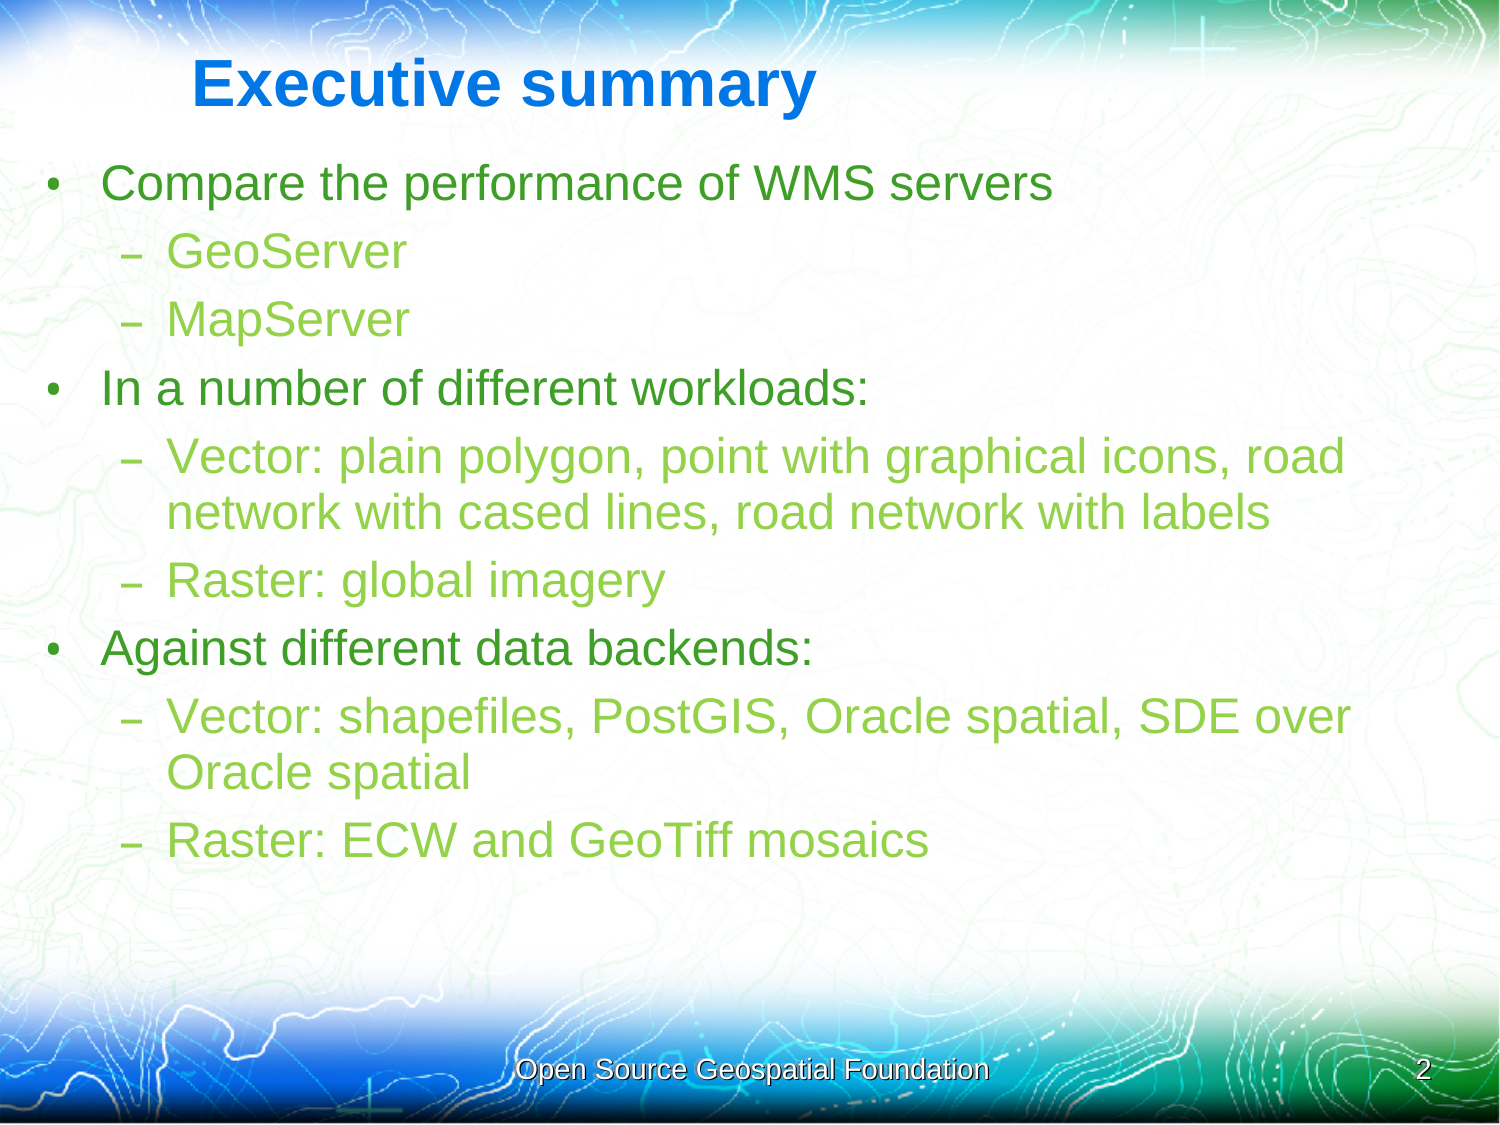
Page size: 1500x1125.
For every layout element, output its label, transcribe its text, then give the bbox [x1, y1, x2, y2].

list Compare the performance of WMS servers GeoServer MapServer In a number of different workloads: Vector: plain polygon, point with graphical icons, road network with cased lines, road network with labels Raster: global imagery Against different data backends: Vector: shapefiles, PostGIS, Oracle spatial, SDE over Oracle spatial Raster: ECW and GeoTiff mosaics [29, 147, 1477, 1034]
title Executive summary [177, 33, 1477, 135]
picture [0, 0, 1500, 1125]
